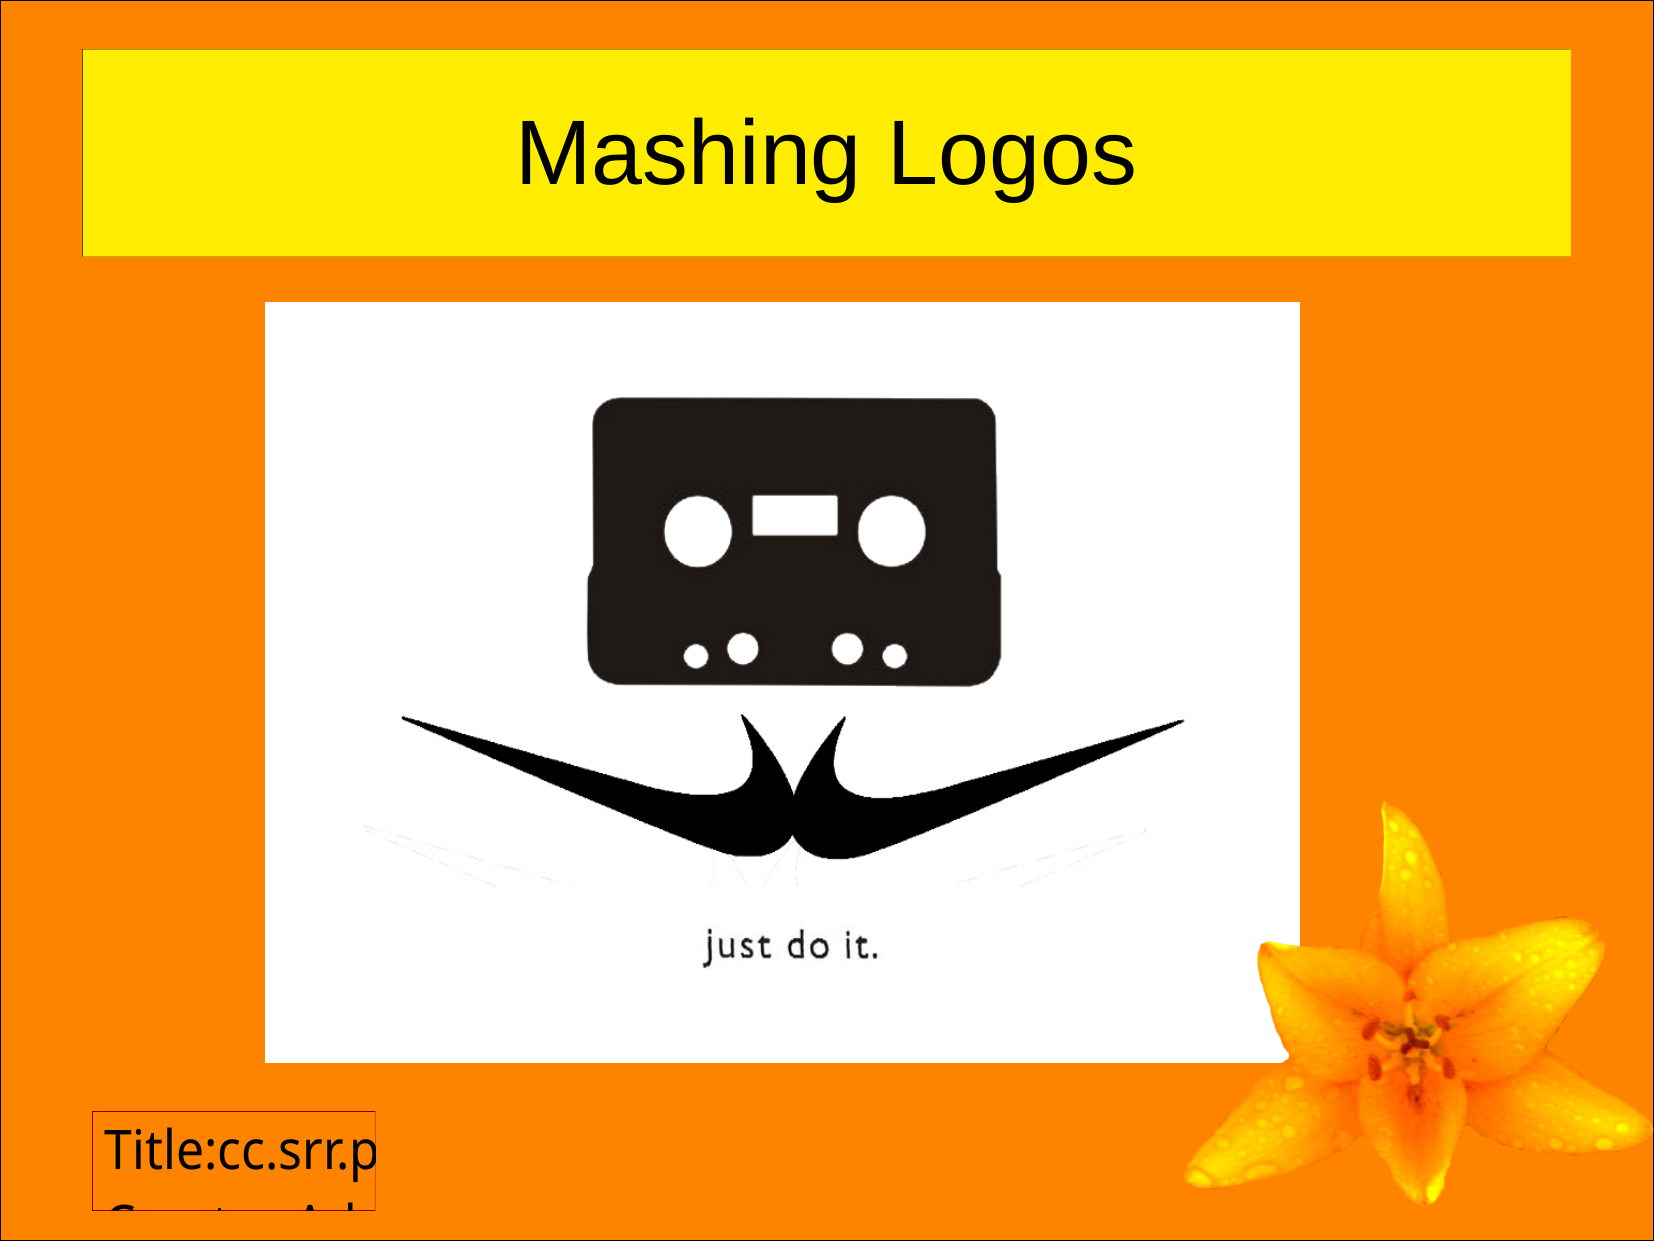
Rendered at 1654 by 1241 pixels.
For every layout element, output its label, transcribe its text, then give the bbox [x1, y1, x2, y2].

title Mashing Logos [82, 49, 1571, 257]
picture [265, 302, 1654, 1241]
text_box [0, 0, 1654, 1241]
picture [88, 1108, 376, 1211]
